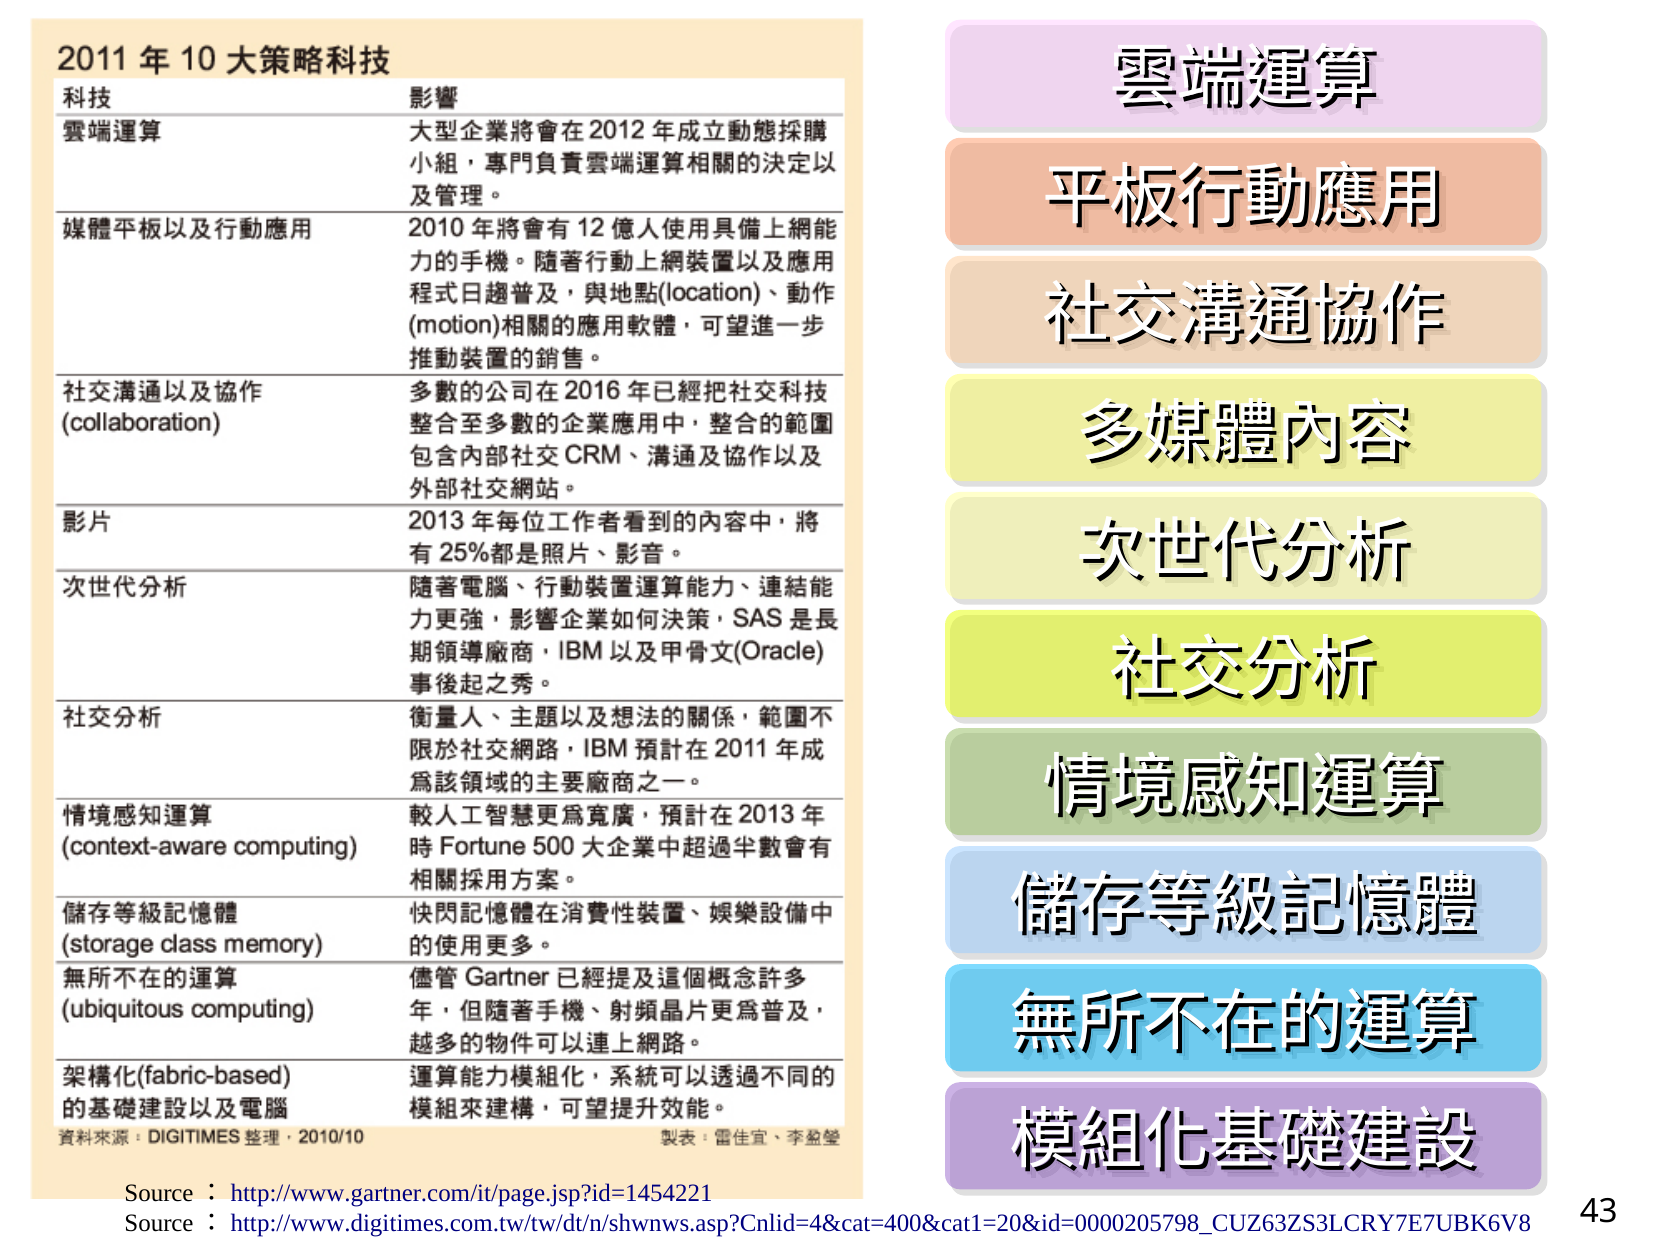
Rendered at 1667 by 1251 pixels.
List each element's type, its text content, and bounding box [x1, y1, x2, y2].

text_box 模組化基礎建設 [945, 1082, 1542, 1190]
text_box 情境感知運算 [945, 728, 1542, 836]
text_box 儲存等級記憶體 [945, 846, 1542, 954]
text_box 平板行動應用 [945, 137, 1542, 245]
text_box 社交溝通協作 [945, 255, 1542, 363]
text_box 多媒體內容 [945, 373, 1542, 482]
text_box 社交分析 [945, 609, 1542, 718]
text_box Source：http://www.gartner.com/it/page.jsp?id=1454221 Source：http://www.digitimes.com.tw/tw/dt/n/shwnws.asp?Cnlid=4&cat=400&cat1=20&id=0000205798_CUZ63ZS3LCRY7E7UBK6V8 [109, 1169, 1548, 1245]
picture [29, 17, 865, 1199]
text_box 雲端運算 [945, 19, 1542, 127]
text_box 次世代分析 [945, 491, 1542, 600]
text_box 無所不在的運算 [945, 964, 1542, 1072]
